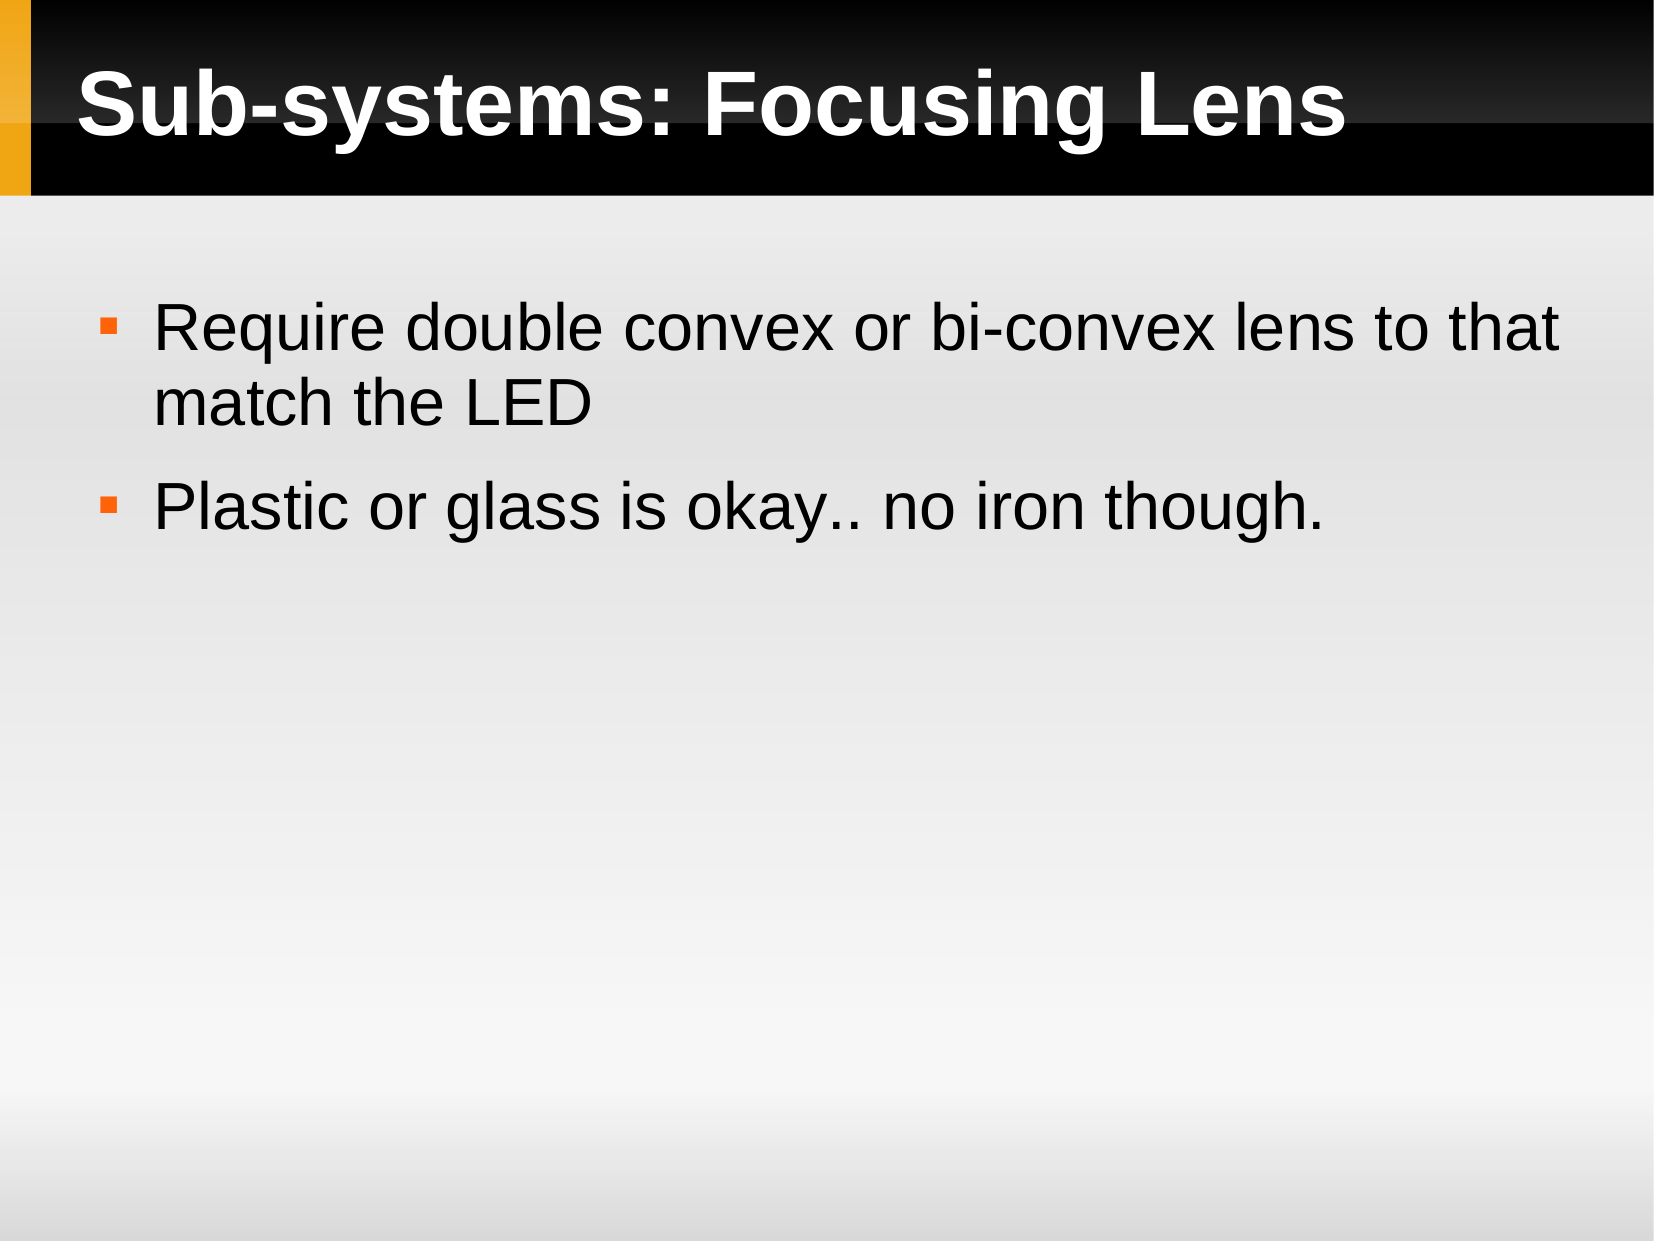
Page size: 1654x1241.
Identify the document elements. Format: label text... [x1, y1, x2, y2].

picture [0, 0, 1654, 1241]
title Sub-systems: Focusing Lens [76, 7, 1565, 200]
list Require double convex or bi-convex lens to that match the LED Plastic or glass is okay.. no iron though. [82, 290, 1571, 1094]
